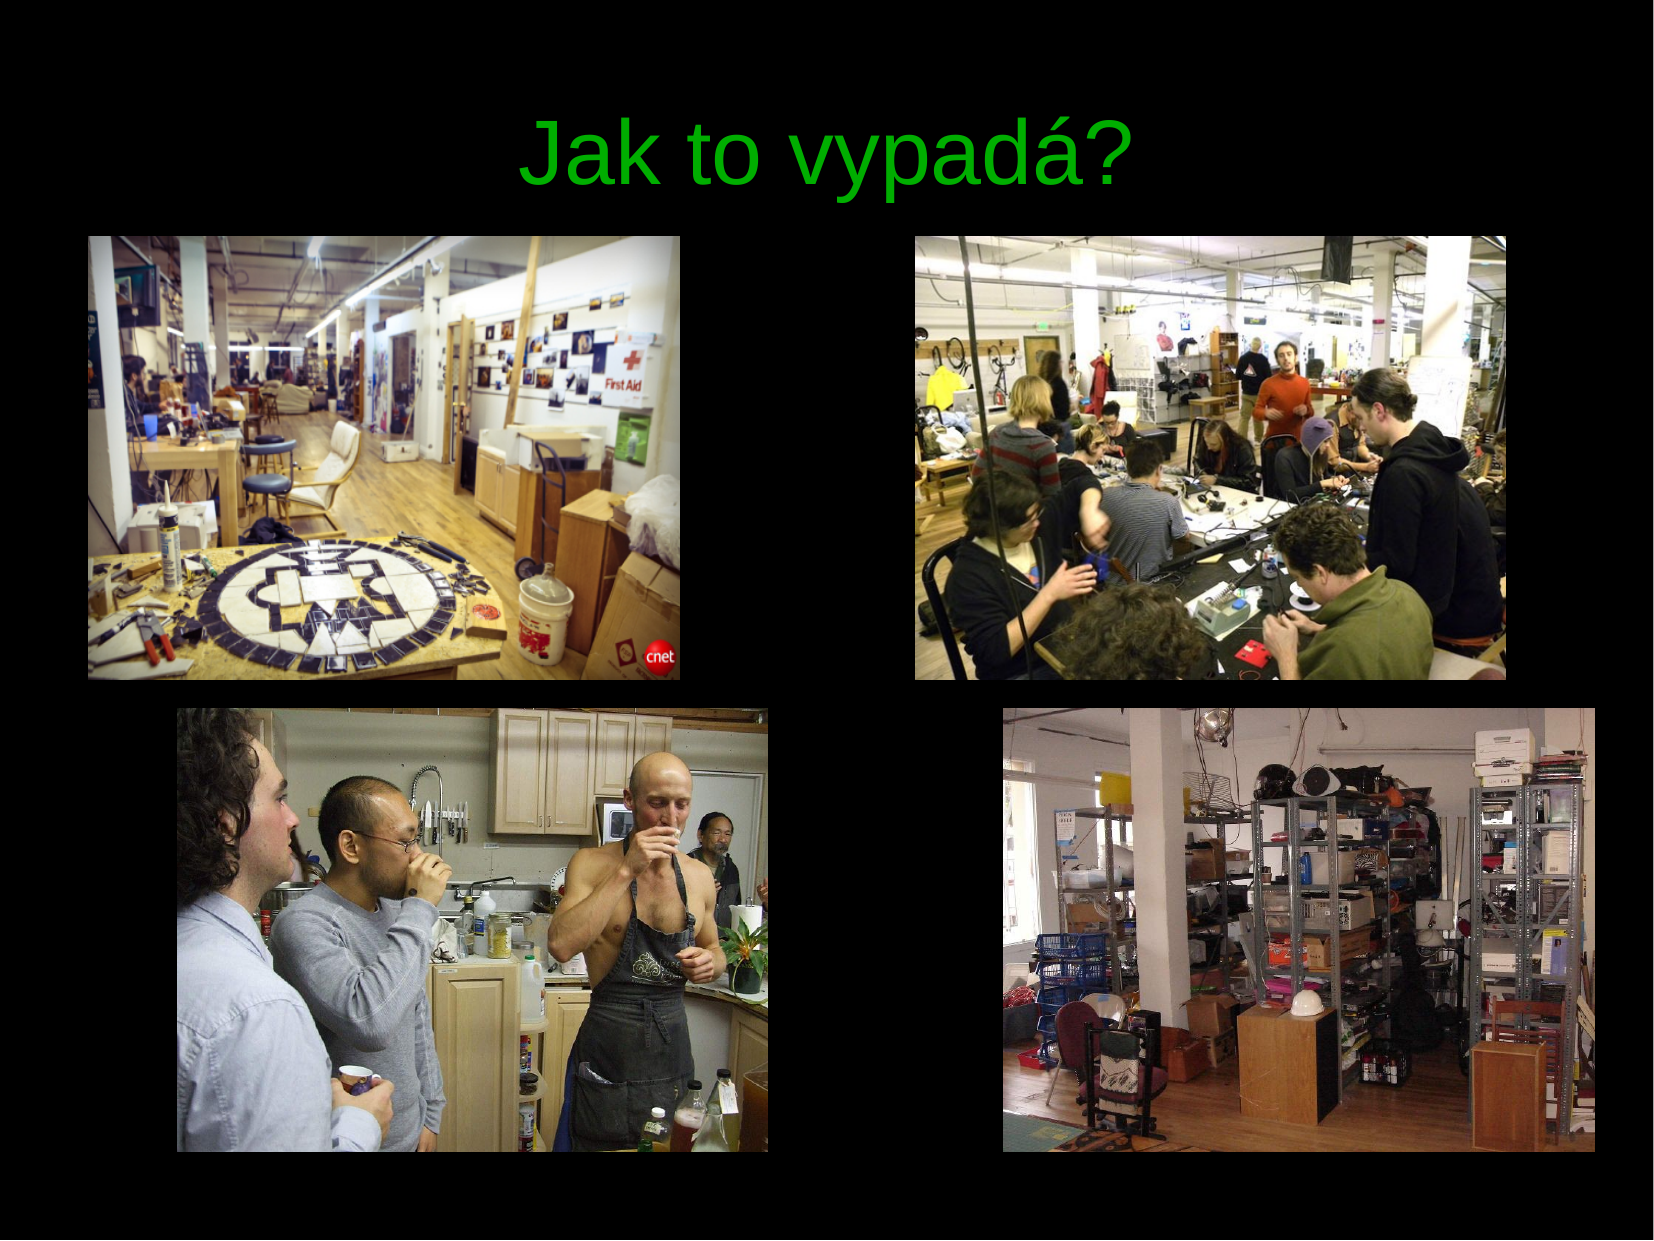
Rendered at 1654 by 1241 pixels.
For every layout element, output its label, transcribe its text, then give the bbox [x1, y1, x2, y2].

picture [1003, 708, 1595, 1152]
picture [88, 236, 680, 680]
title Jak to vypadá? [82, 56, 1571, 250]
picture [177, 708, 768, 1152]
picture [915, 236, 1506, 680]
